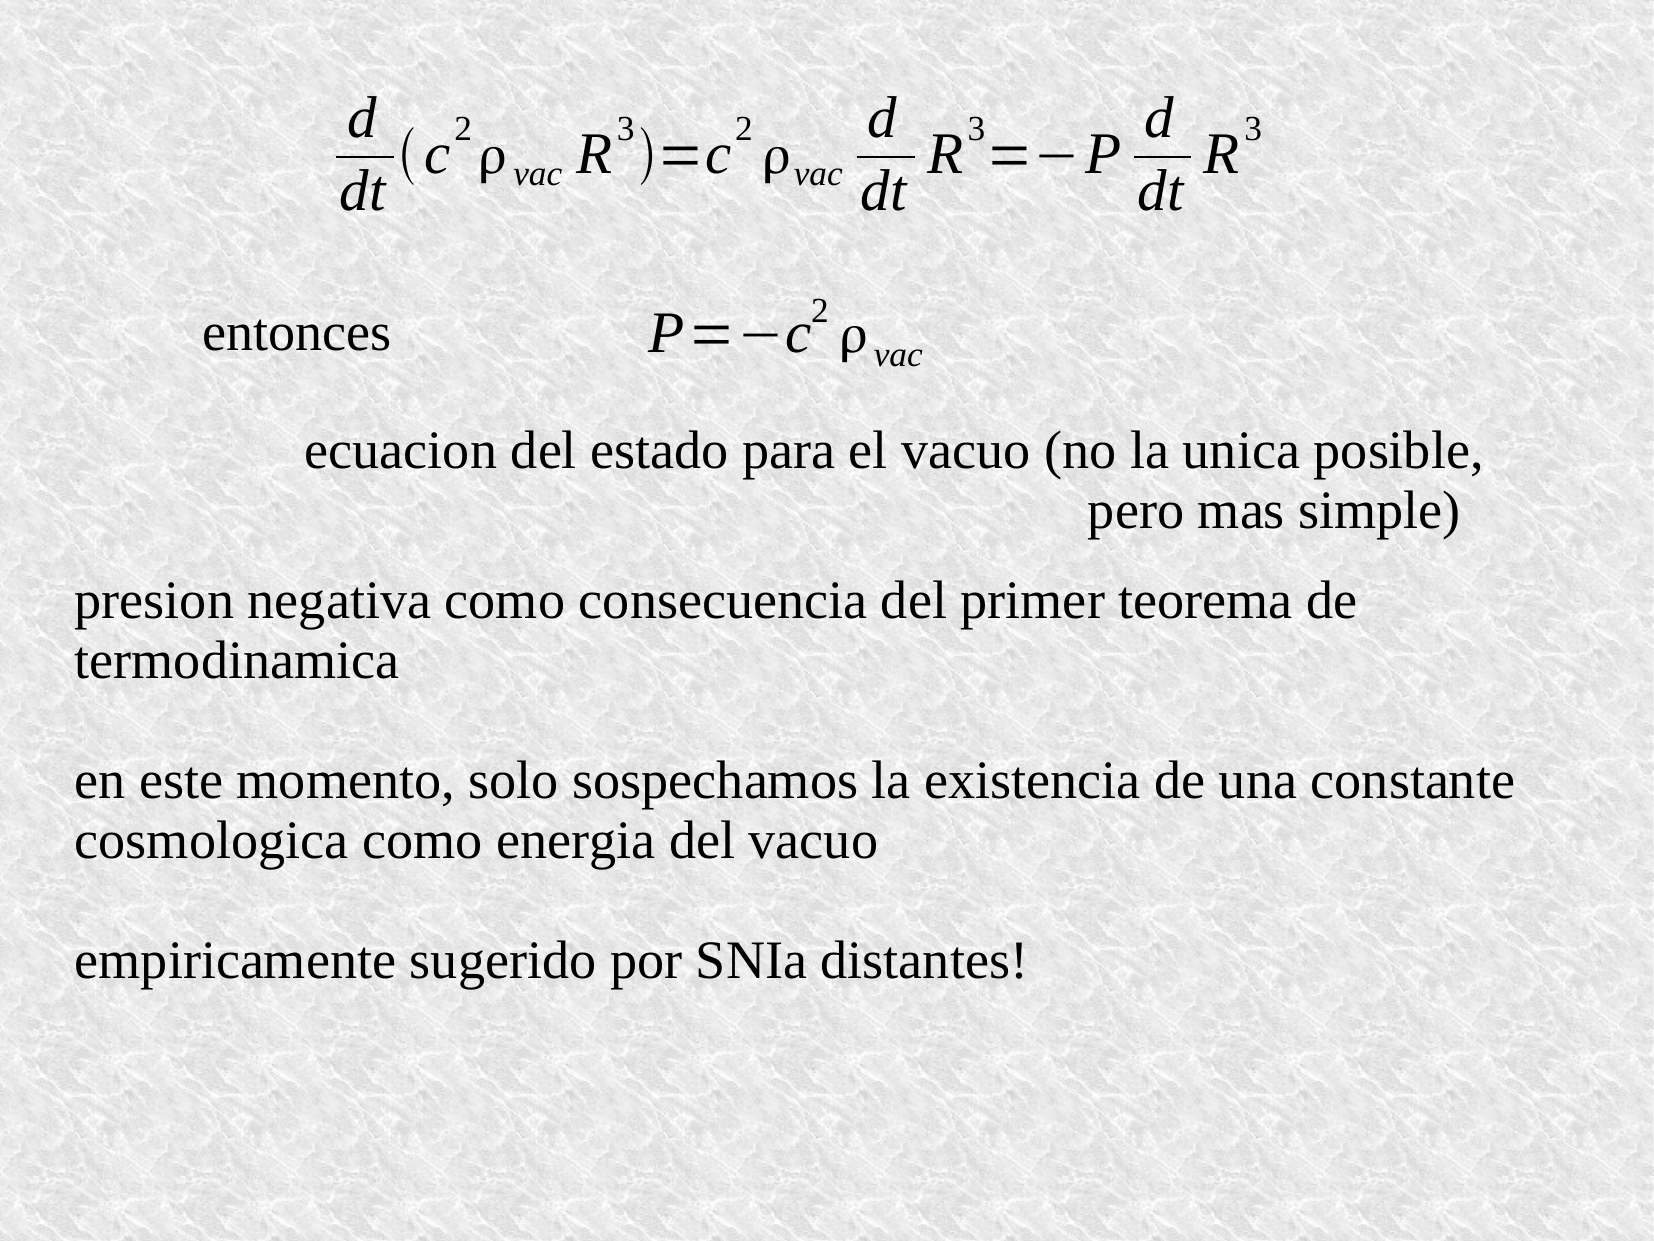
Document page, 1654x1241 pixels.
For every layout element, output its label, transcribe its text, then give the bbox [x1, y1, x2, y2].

text_box entonces [187, 294, 407, 376]
picture [0, 0, 1654, 1241]
text_box presion negativa como consecuencia del primer teorema de termodinamica en este momento, solo sospechamos la existencia de una constante cosmologica como energia del vacuo empiricamente sugerido por SNIa distantes! [60, 562, 1533, 1036]
chart [317, 85, 1276, 226]
text_box ecuacion del estado para el vacuo (no la unica posible, pero mas simple) [290, 412, 1501, 559]
chart [629, 293, 938, 376]
